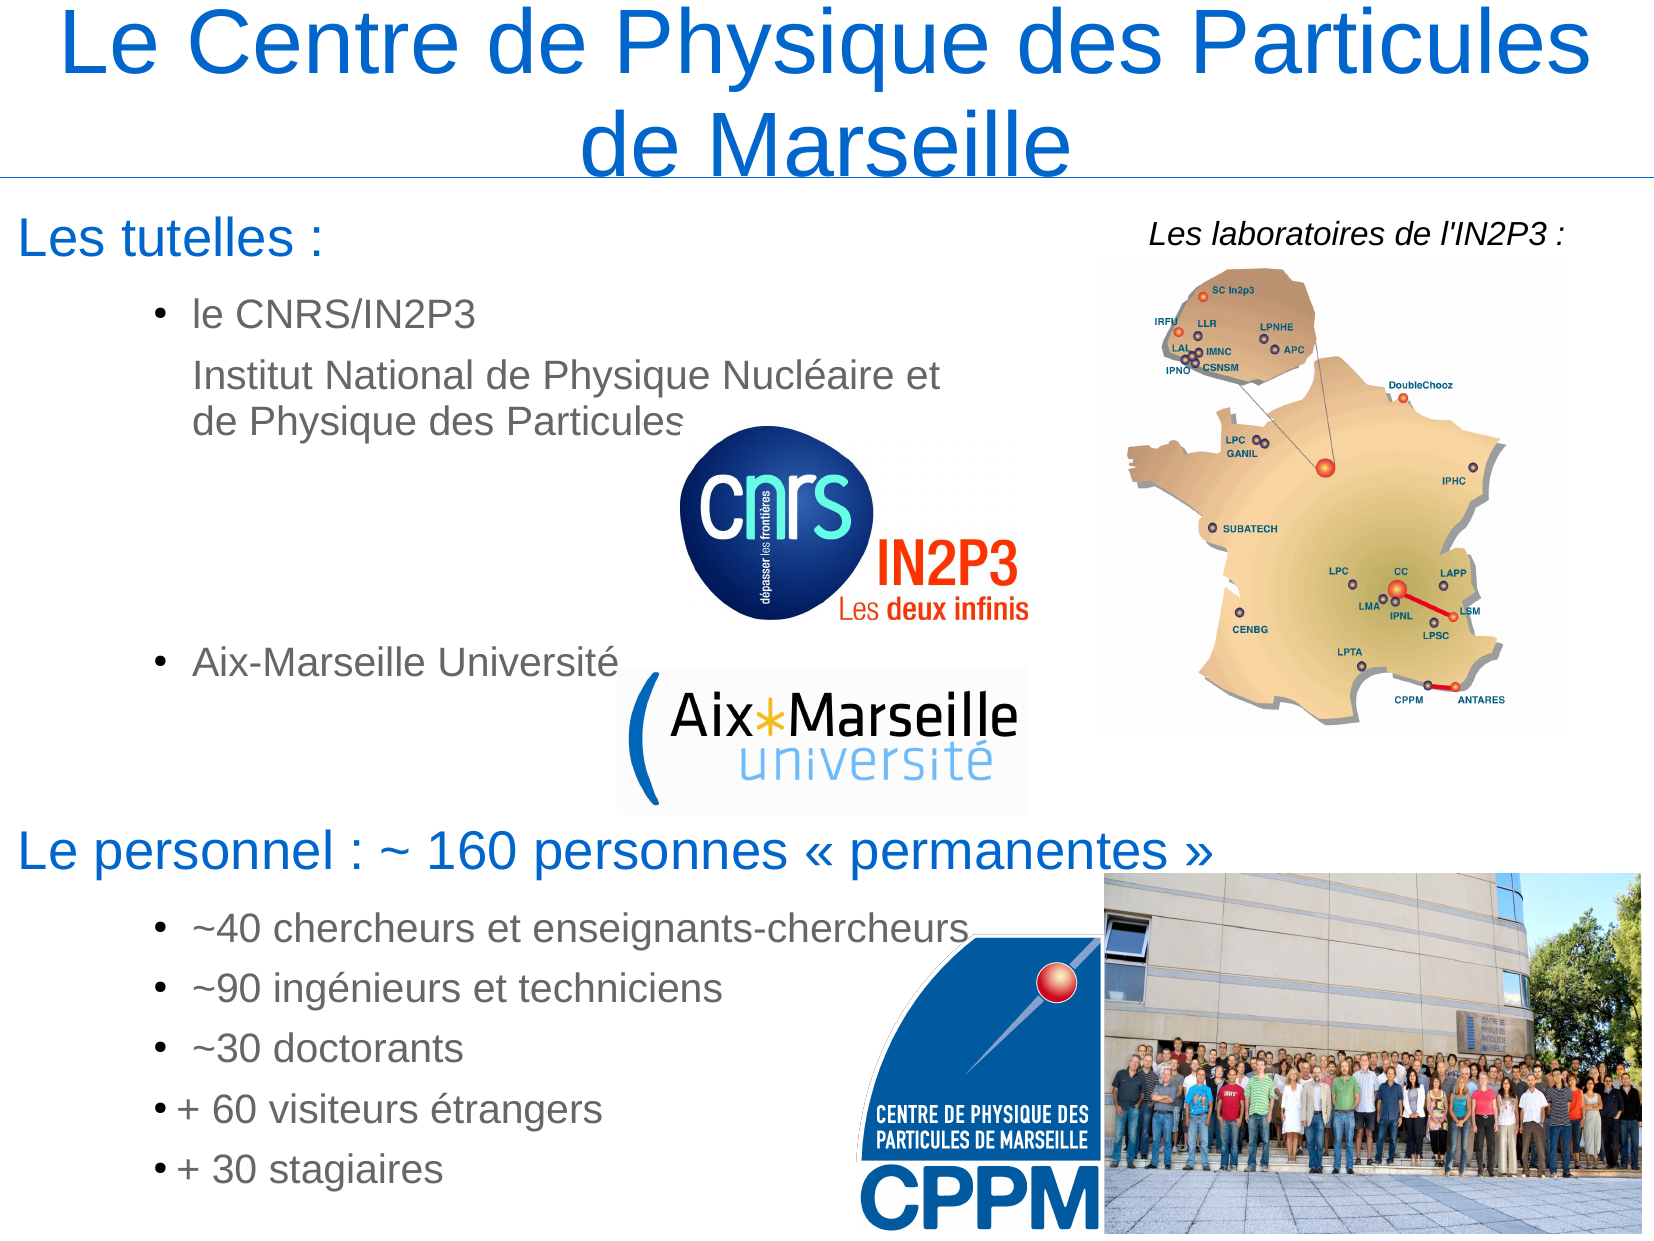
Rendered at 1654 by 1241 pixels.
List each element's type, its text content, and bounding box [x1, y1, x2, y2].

list Les tutelles : le CNRS/IN2P3 Institut National de Physique Nucléaire et de Physique des Particules Aix-Marseille Université Le personnel : ~ 160 personnes « permanentes » ~40 chercheurs et enseignants-chercheurs ~90 ingénieurs et techniciens ~30 doctorants + 60 visiteurs étrangers + 30 stagiaires [17, 206, 1362, 1193]
picture [680, 426, 1028, 620]
picture [856, 873, 1642, 1234]
title Le Centre de Physique des Particules de Marseille [29, 0, 1625, 197]
picture [617, 667, 1028, 815]
picture [1095, 259, 1568, 733]
text_box Les laboratoires de l'IN2P3 : [1133, 207, 1581, 261]
